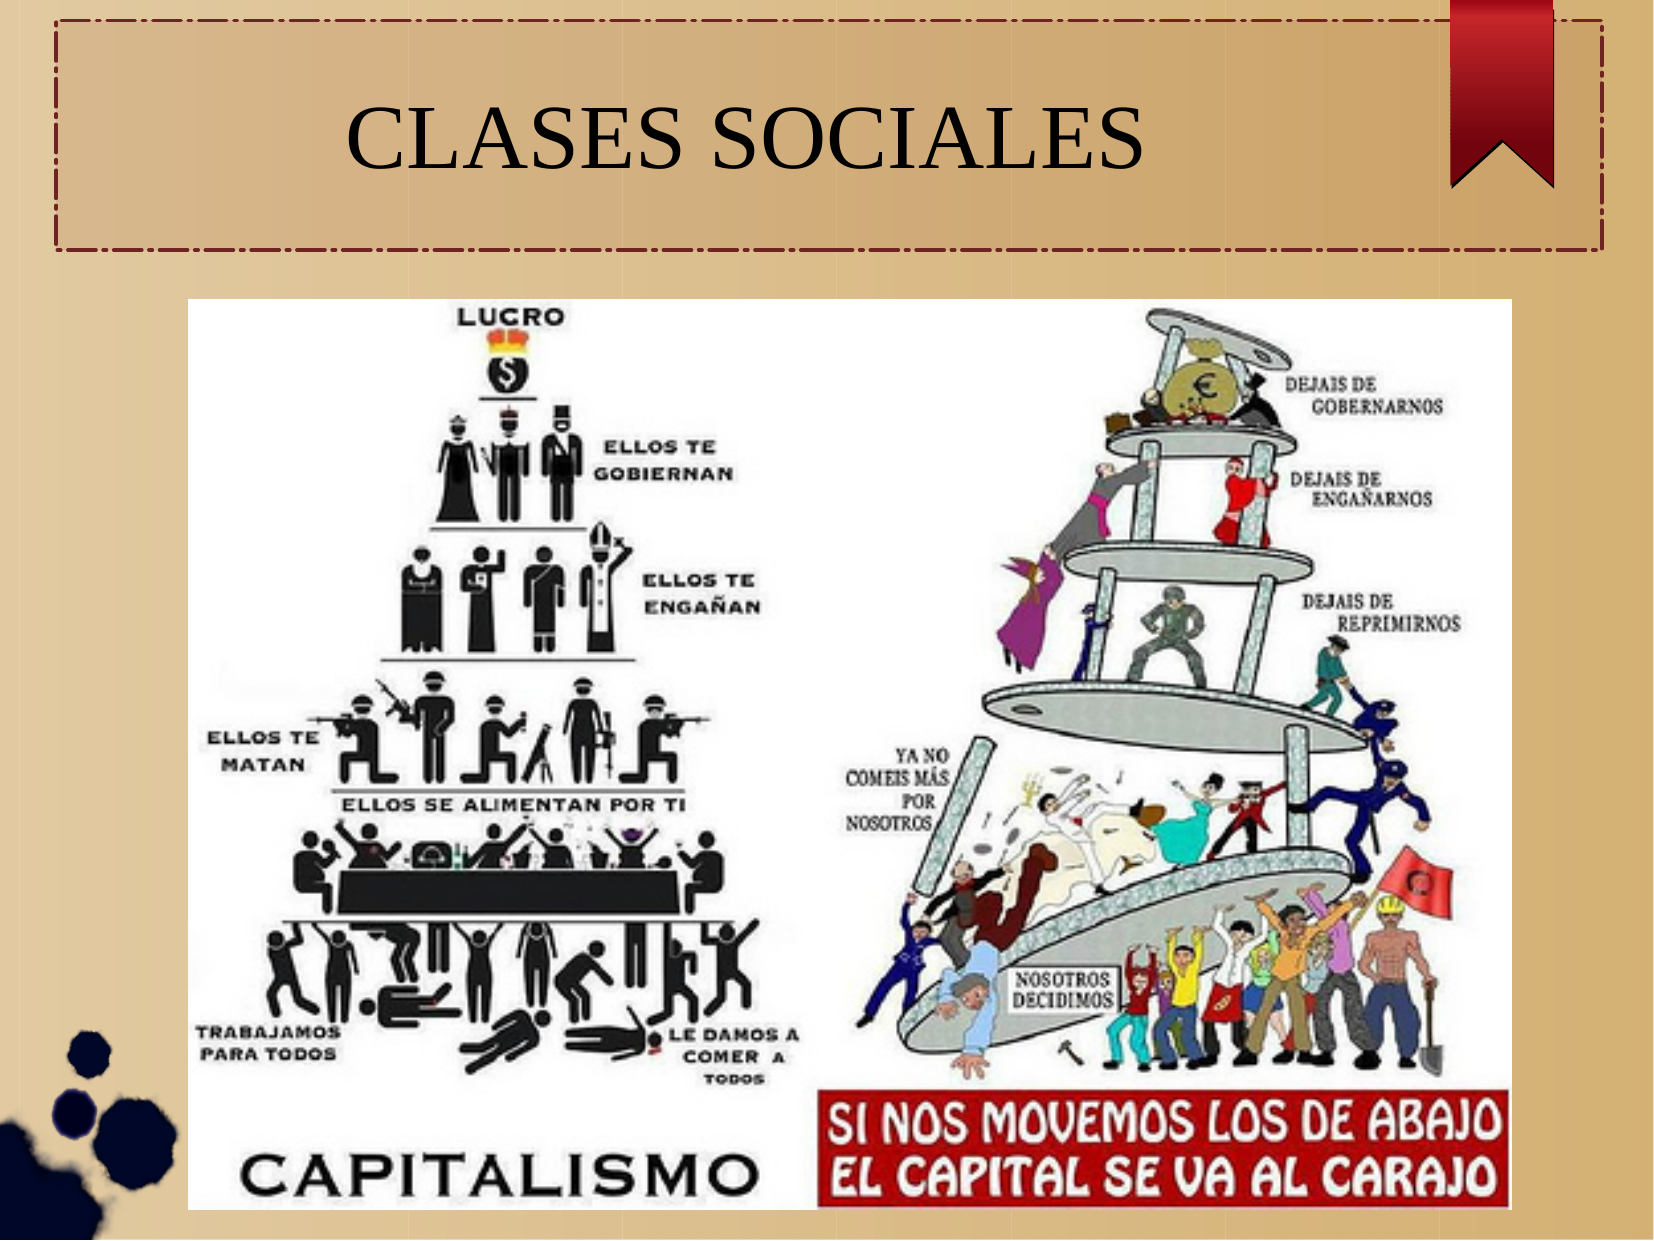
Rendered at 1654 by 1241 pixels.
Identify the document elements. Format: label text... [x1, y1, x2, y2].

title CLASES SOCIALES [82, 47, 1412, 229]
picture [188, 299, 1512, 1210]
